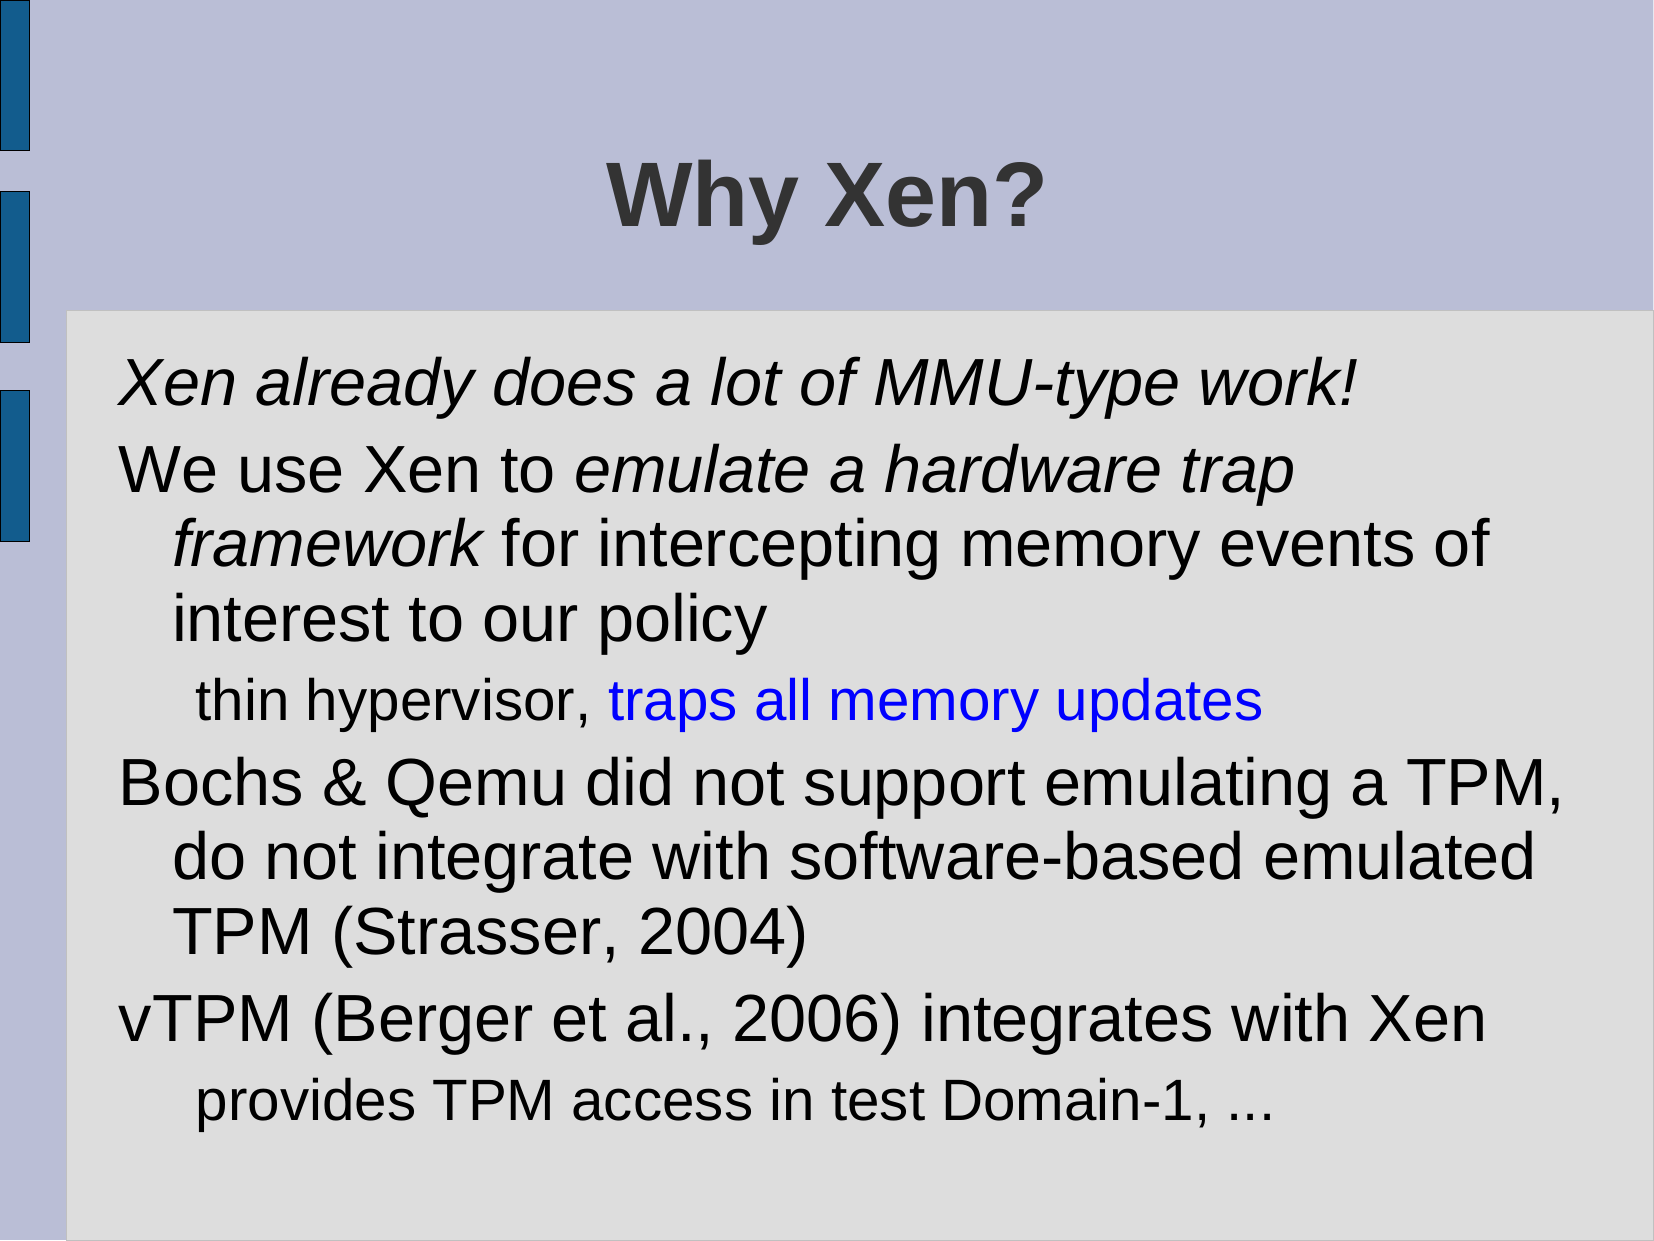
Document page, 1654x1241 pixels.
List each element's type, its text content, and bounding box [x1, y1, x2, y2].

title Why Xen? [121, 91, 1534, 299]
list Xen already does a lot of MMU-type work! We use Xen to emulate a hardware trap framework for intercepting memory events of interest to our policy thin hypervisor, traps all memory updates Bochs & Qemu did not support emulating a TPM, do not integrate with software-based emulated TPM (Strasser, 2004) vTPM (Berger et al., 2006) integrates with Xen provides TPM access in test Domain-1, ... [101, 344, 1595, 1219]
